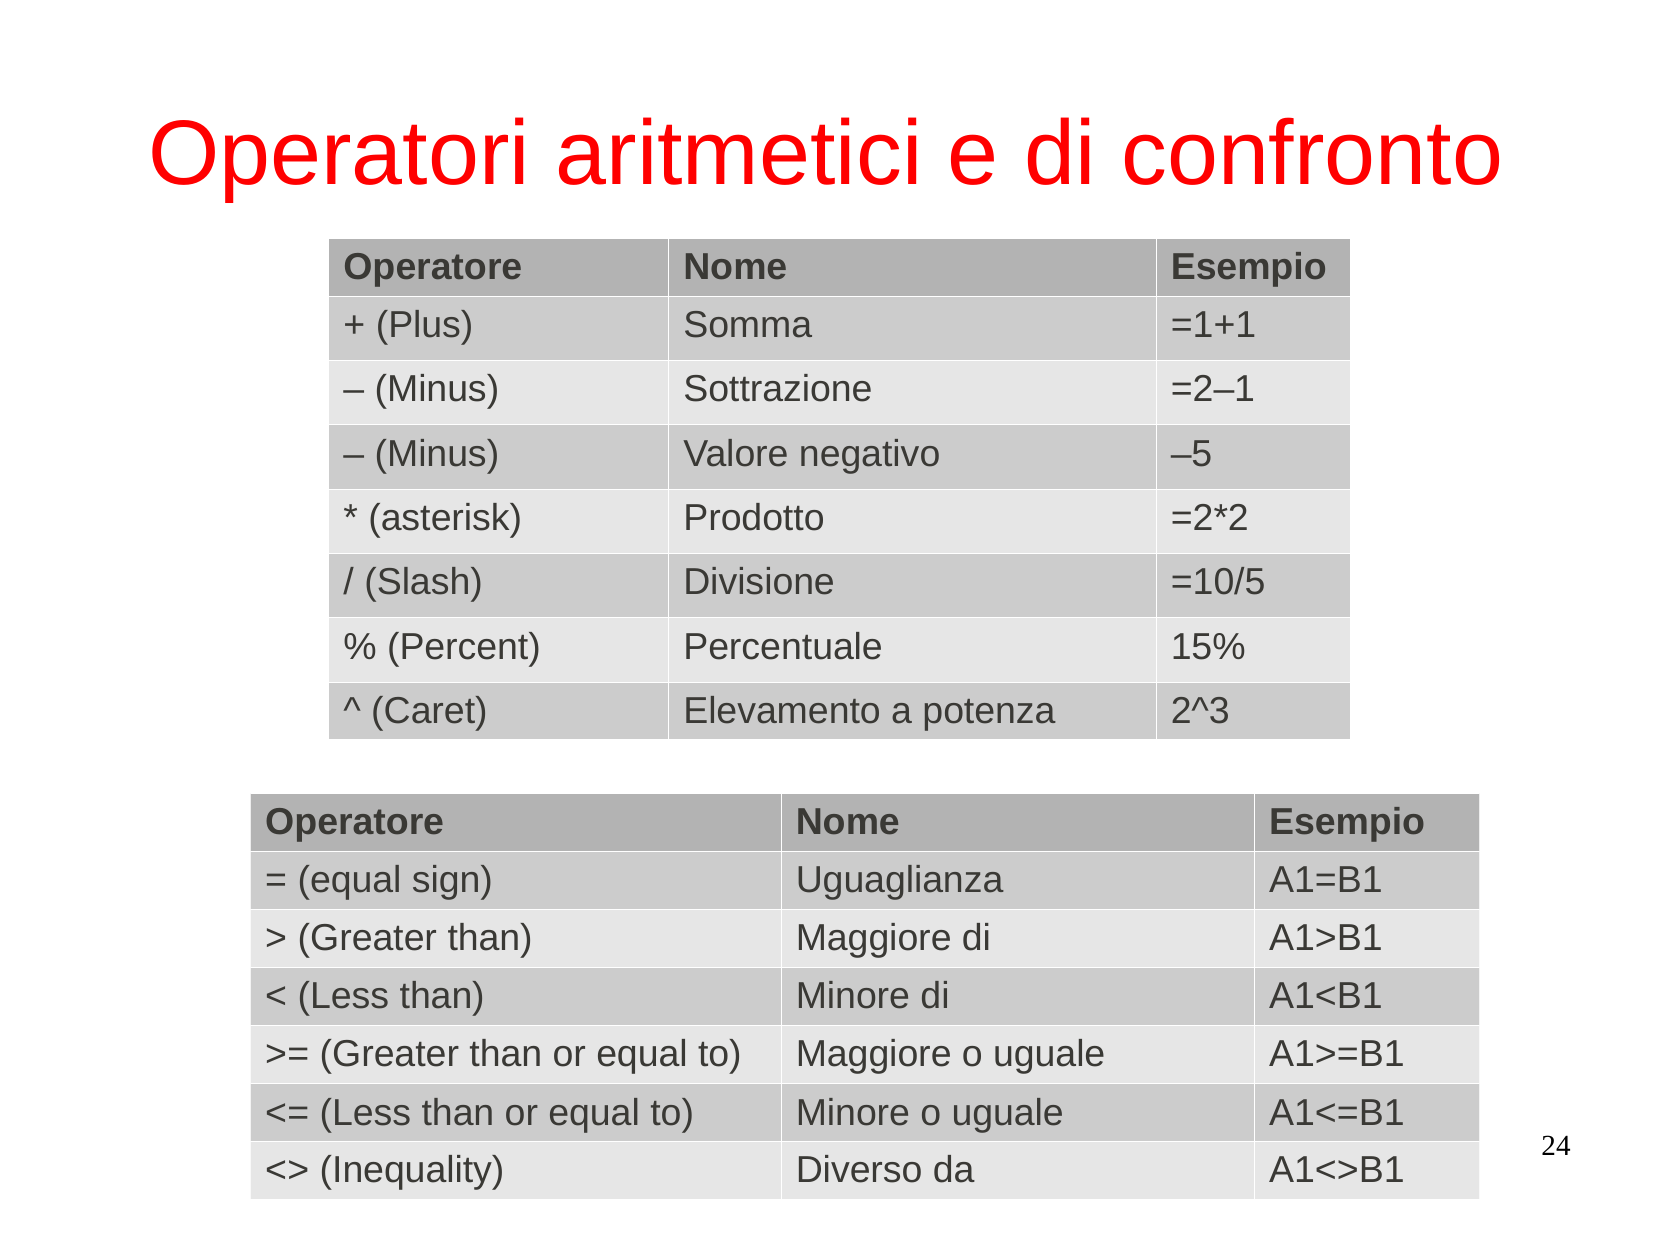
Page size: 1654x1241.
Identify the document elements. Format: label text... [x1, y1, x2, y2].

picture [250, 793, 1480, 1200]
picture [328, 238, 1350, 740]
title Operatori aritmetici e di confronto [82, 49, 1571, 257]
